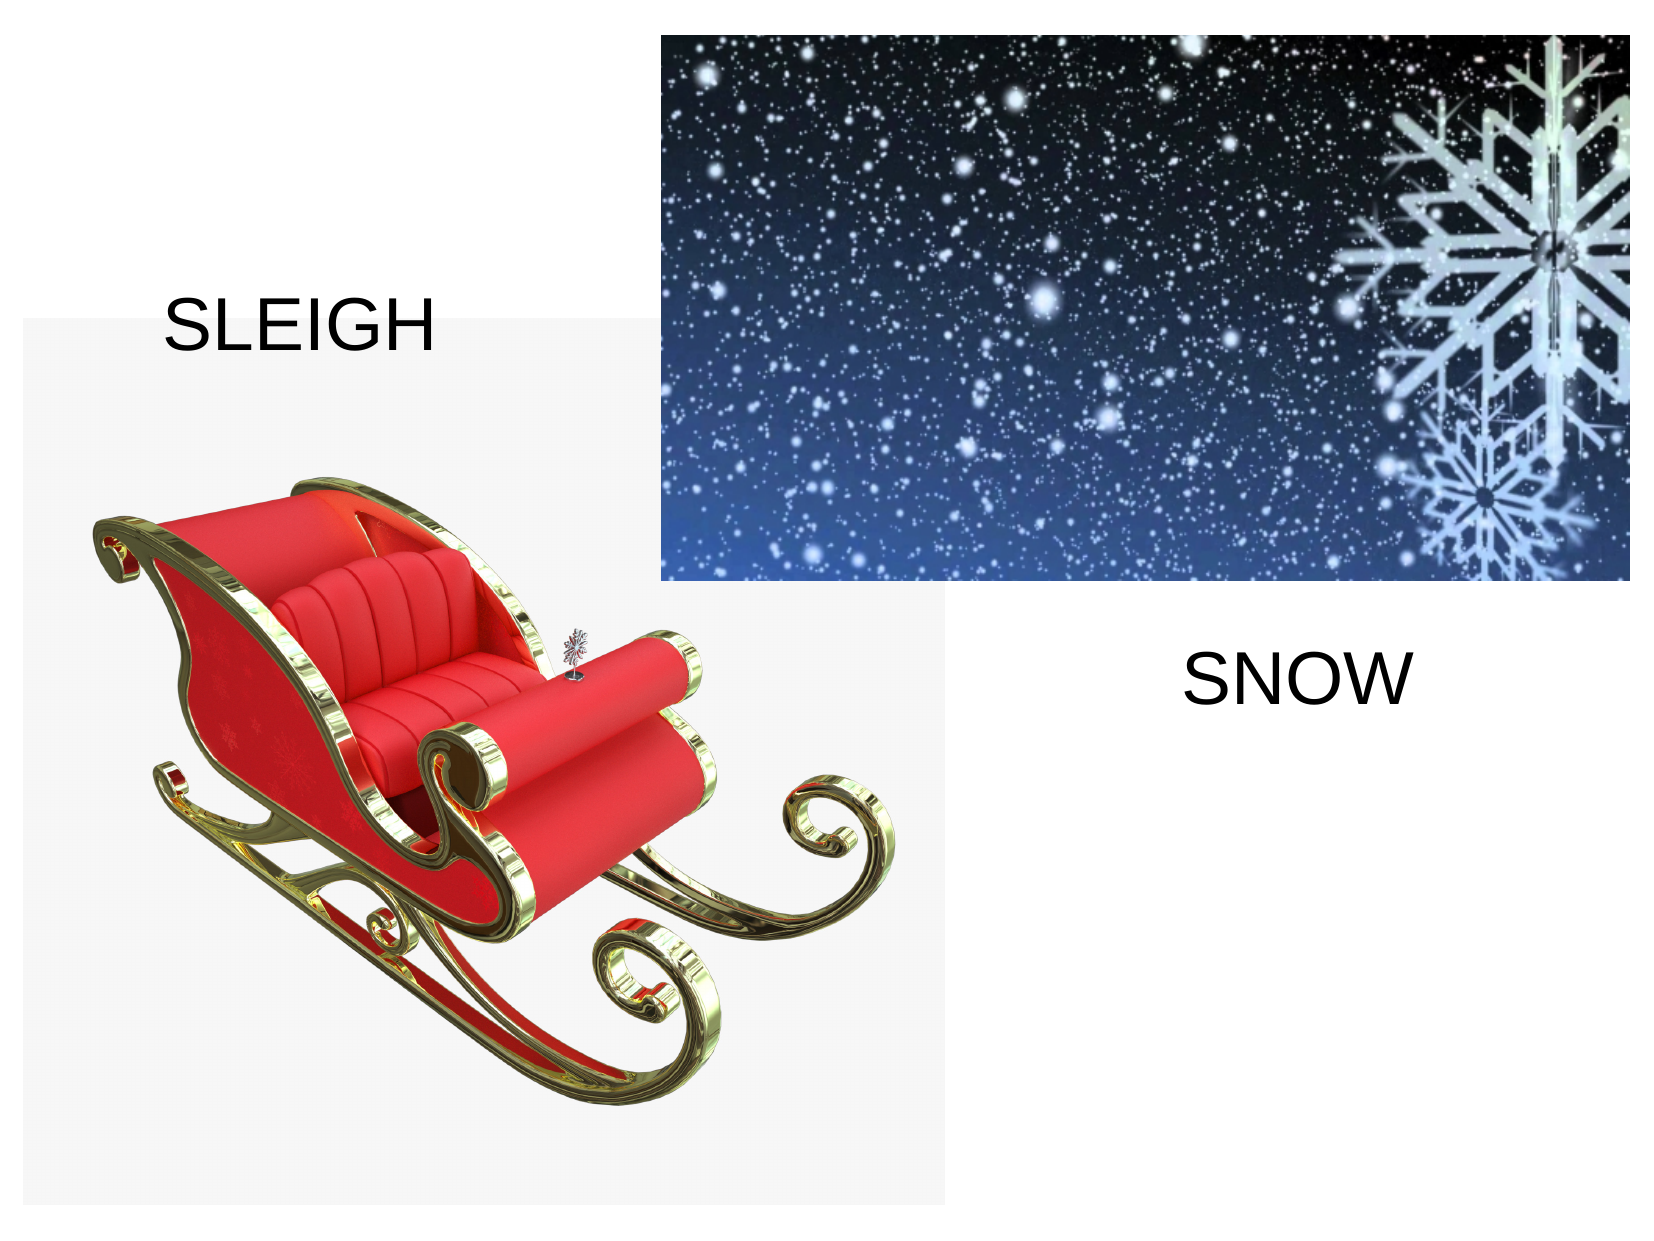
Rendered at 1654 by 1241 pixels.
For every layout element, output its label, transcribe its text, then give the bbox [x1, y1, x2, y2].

text_box SNOW [1145, 636, 1451, 721]
text_box SLEIGH [70, 259, 530, 390]
picture [23, 35, 1630, 1205]
